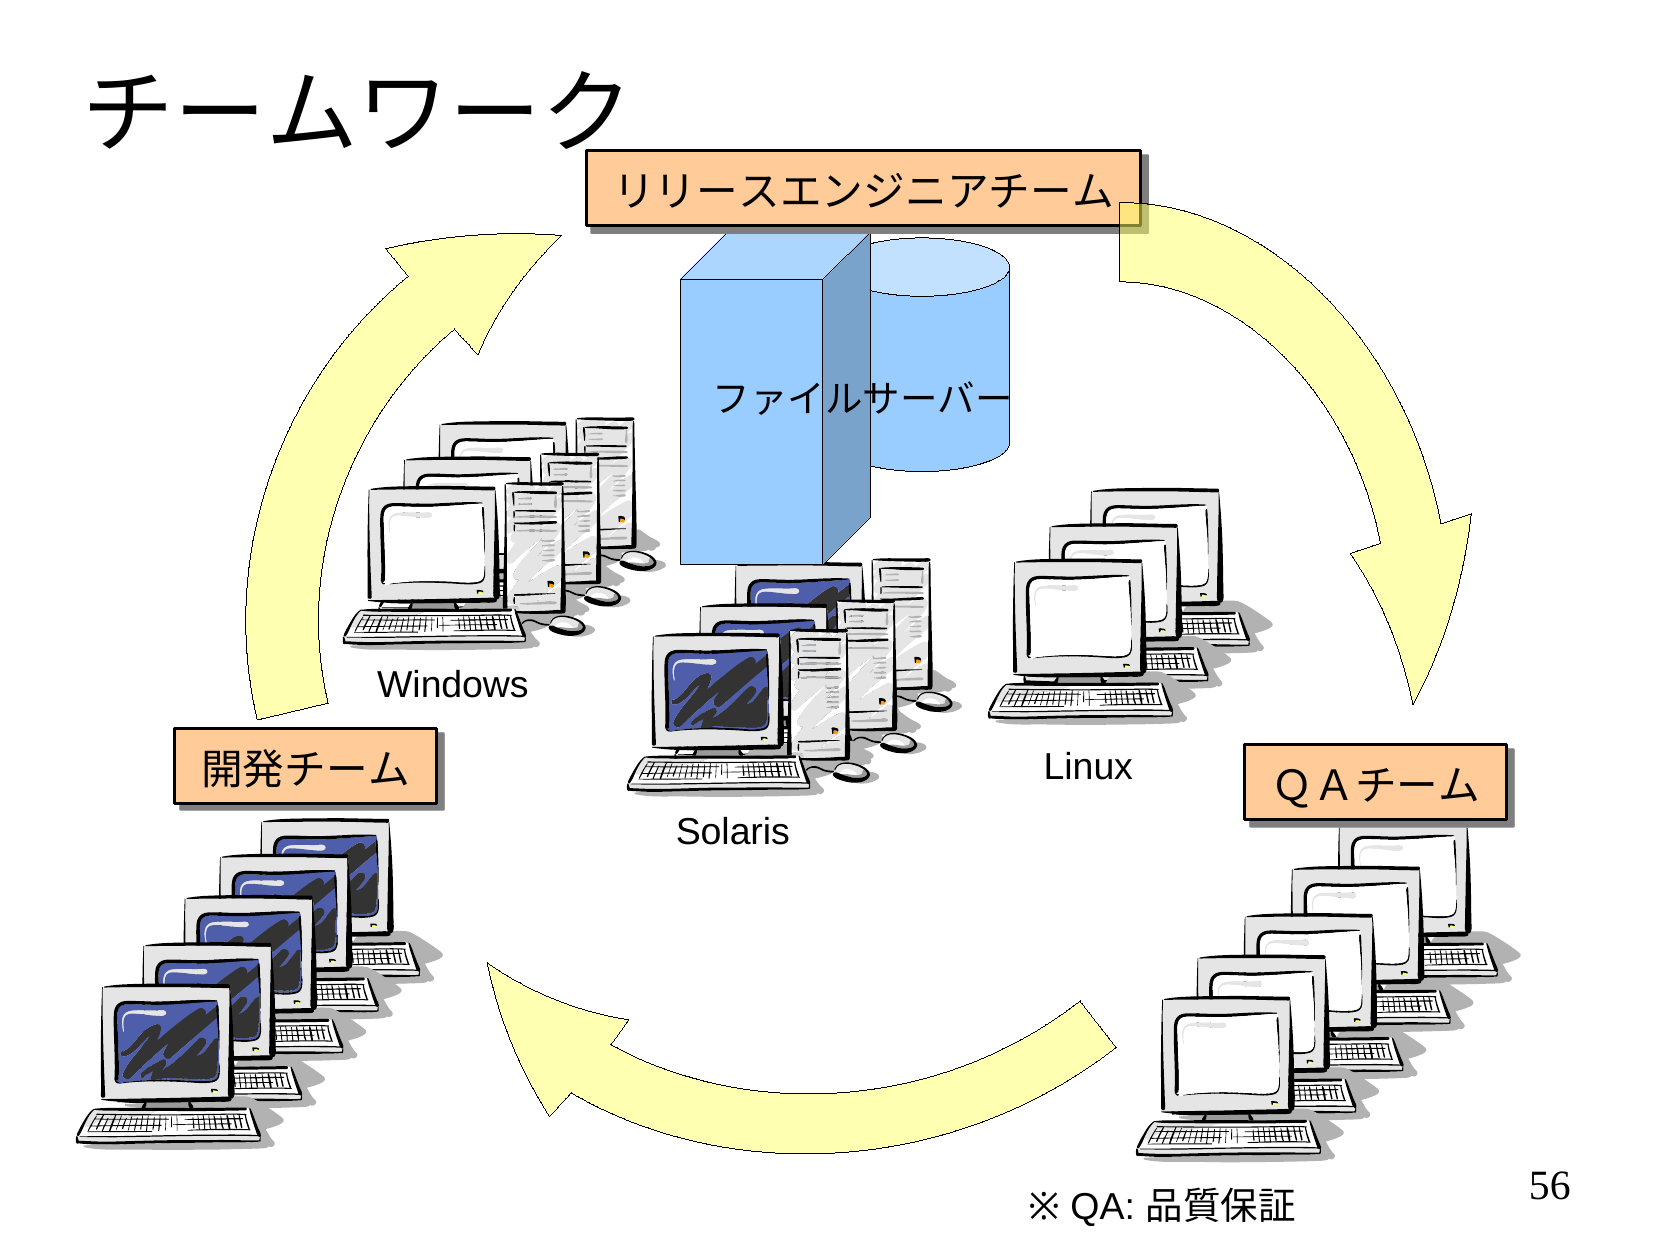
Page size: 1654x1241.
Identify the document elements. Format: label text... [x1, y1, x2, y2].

text_box Windows [362, 656, 543, 713]
text_box ＱＡチーム [1244, 744, 1481, 802]
picture [1129, 811, 1528, 1169]
picture [981, 481, 1280, 732]
text_box Solaris [661, 803, 806, 861]
text_box [680, 234, 1010, 565]
text_box [245, 233, 562, 720]
text_box ファイルサーバー [698, 361, 1002, 414]
text_box [487, 962, 1117, 1154]
title インストール [871, 237, 1010, 297]
picture [336, 410, 969, 804]
text_box [1119, 202, 1472, 705]
text_box 開発チーム [174, 728, 431, 785]
title チームワーク [82, 0, 1623, 213]
picture [69, 811, 450, 1157]
text_box ※ QA: 品質保証 [1013, 1168, 1317, 1226]
text_box Linux [1029, 738, 1148, 795]
text_box リリースエンジニアチーム [586, 150, 1086, 208]
